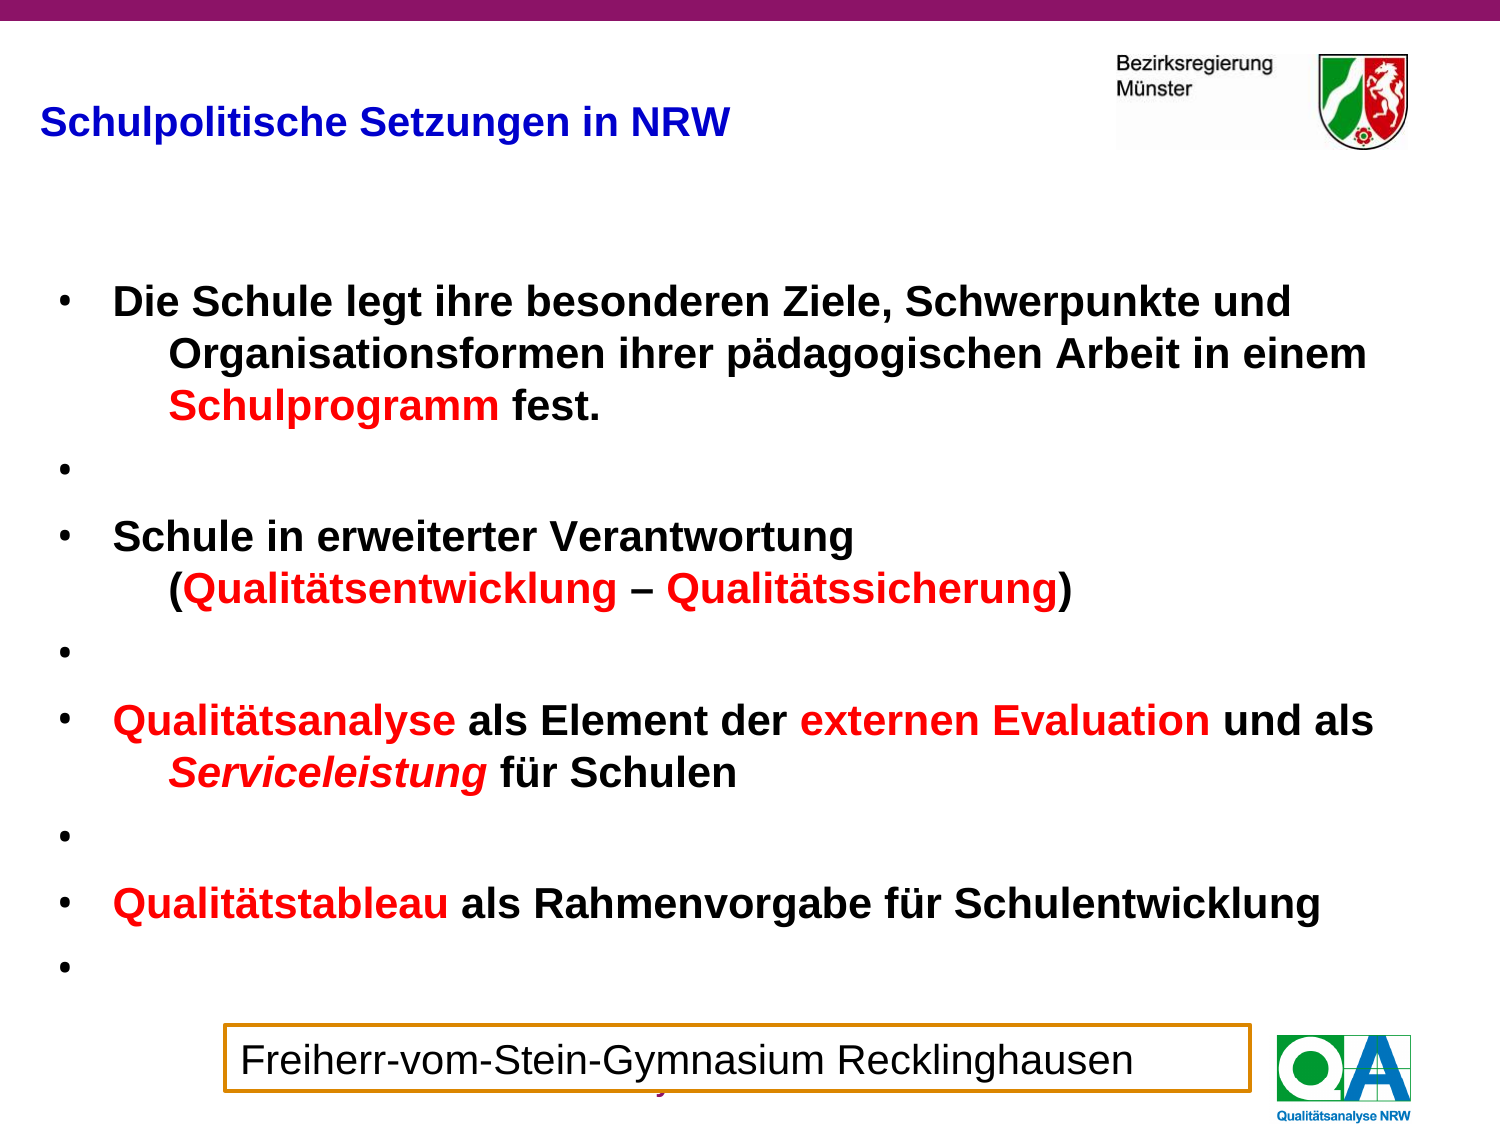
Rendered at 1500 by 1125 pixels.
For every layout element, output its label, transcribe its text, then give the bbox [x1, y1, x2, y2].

text_box Freiherr-vom-Stein-Gymnasium Recklinghausen [225, 1025, 1251, 1091]
list Die Schule legt ihre besonderen Ziele, Schwerpunkte und Organisationsformen ihrer pädagogischen Arbeit in einem Schulprogramm fest. Schule in erweiterter Verantwortung (Qualitätsentwicklung – Qualitätssicherung) Qualitätsanalyse als Element der externen Evaluation und als Serviceleistung für Schulen Qualitätstableau als Rahmenvorgabe für Schulentwicklung [41, 265, 1466, 941]
title Schulpolitische Setzungen in NRW [39, 50, 934, 145]
